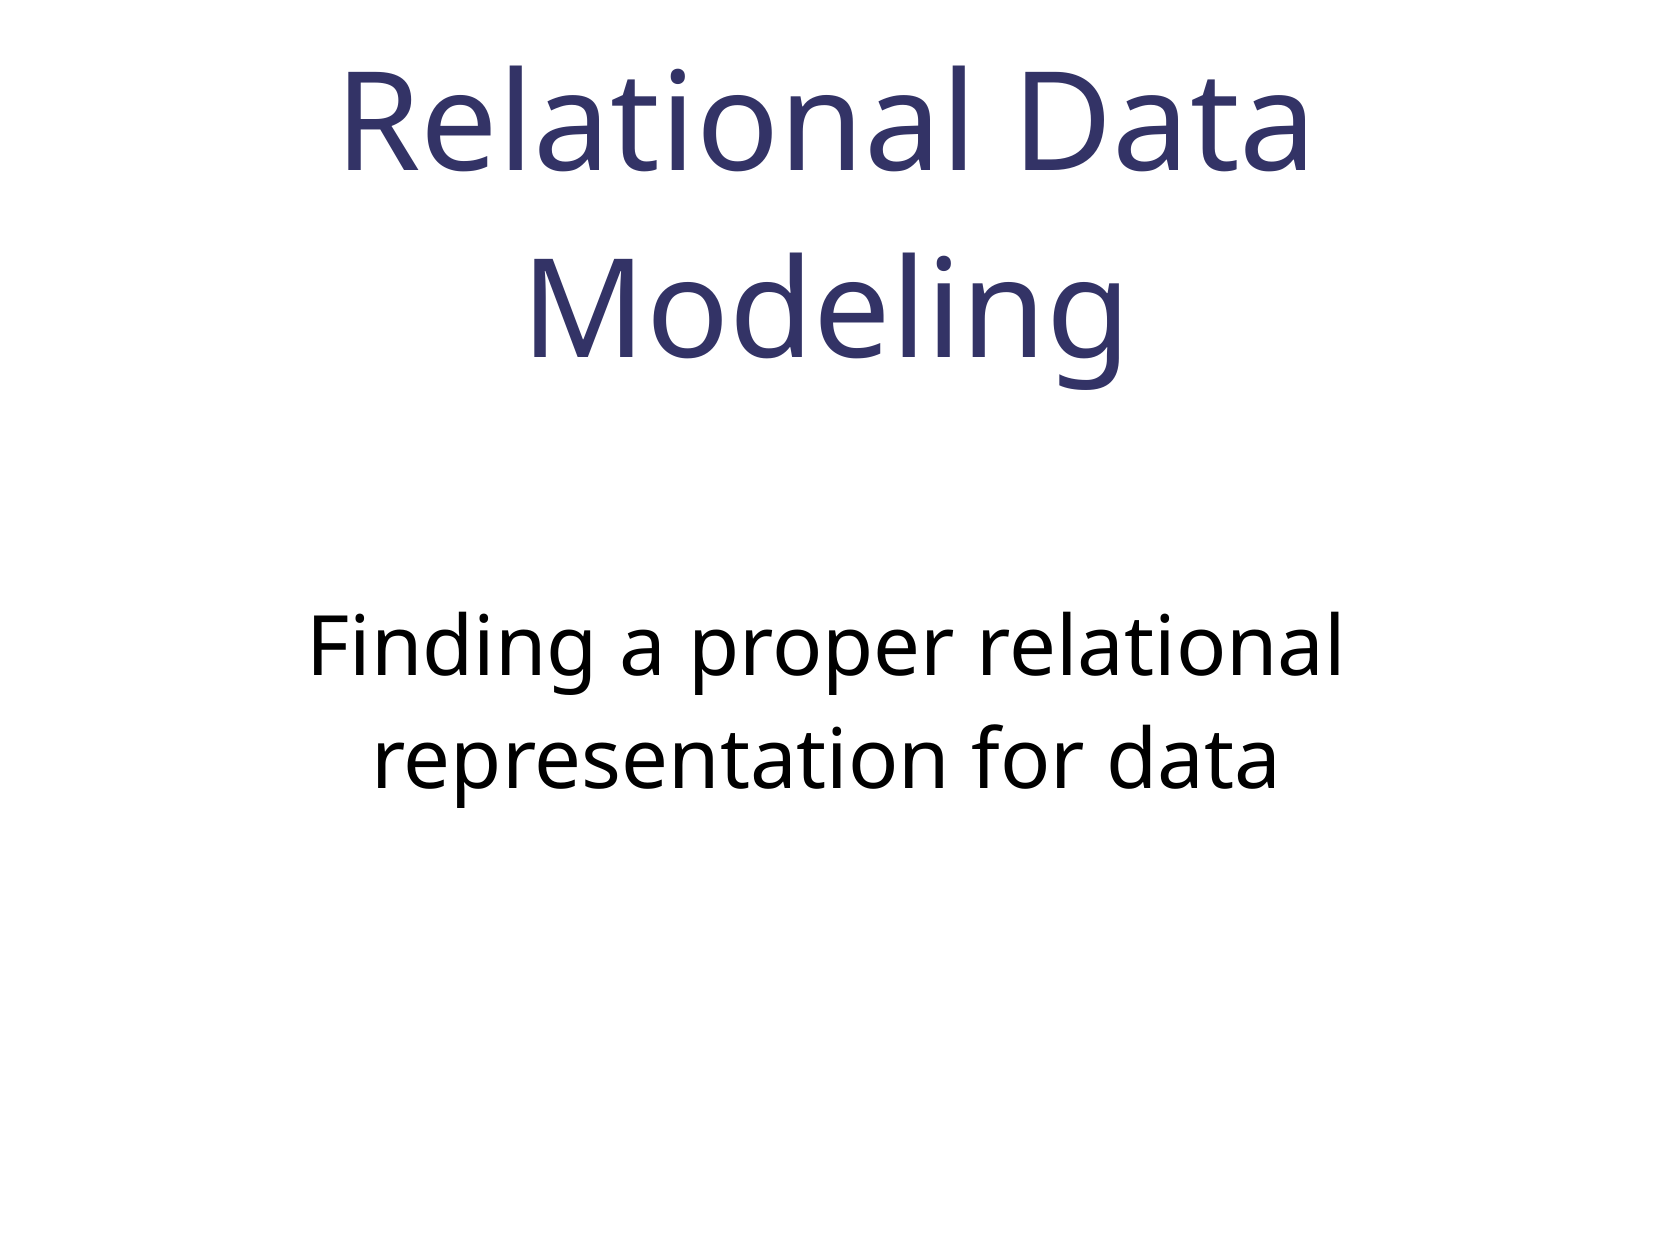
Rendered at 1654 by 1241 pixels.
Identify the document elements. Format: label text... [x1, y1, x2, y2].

subtitle Finding a proper relational representation for data [82, 297, 1571, 1102]
title Relational Data Modeling [82, 43, 1571, 297]
